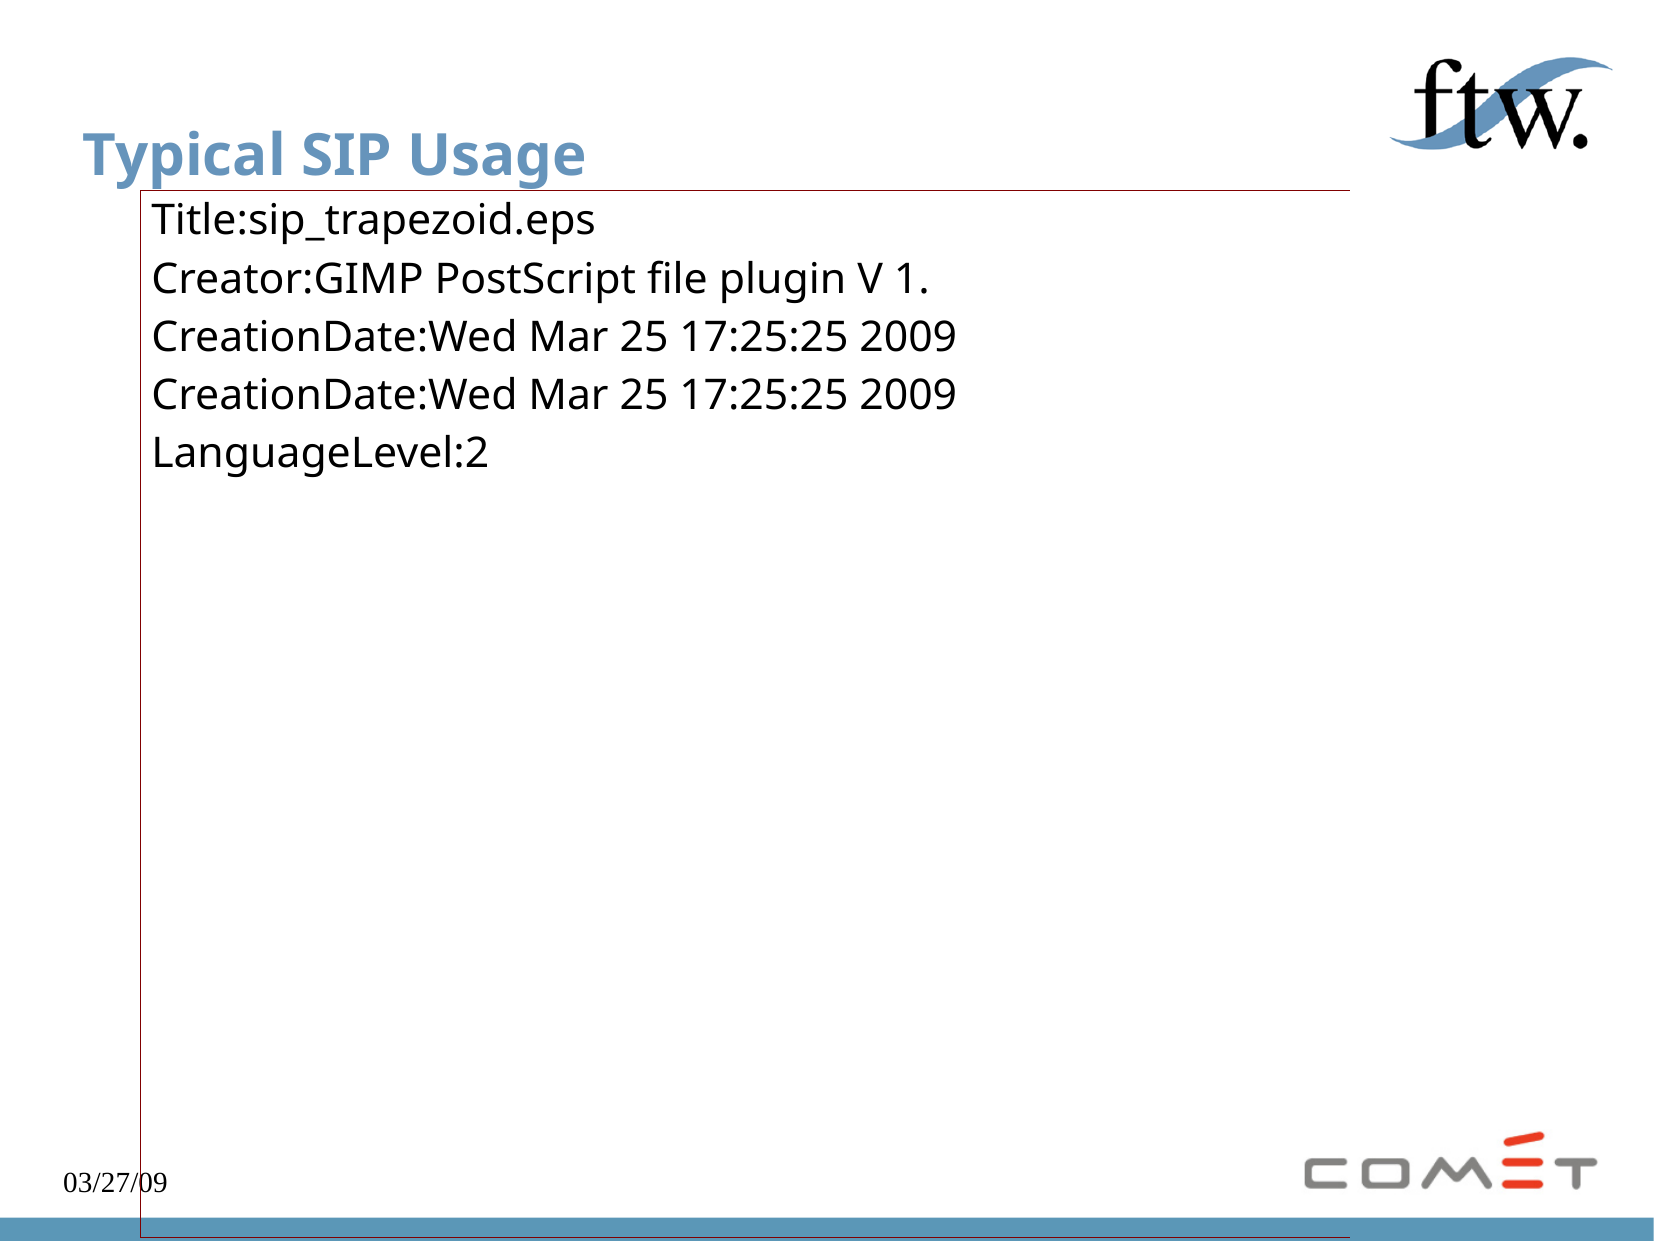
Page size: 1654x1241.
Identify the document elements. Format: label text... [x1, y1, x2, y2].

picture [1387, 56, 1613, 150]
title Typical SIP Usage [82, 49, 1351, 257]
picture [137, 187, 1612, 1238]
